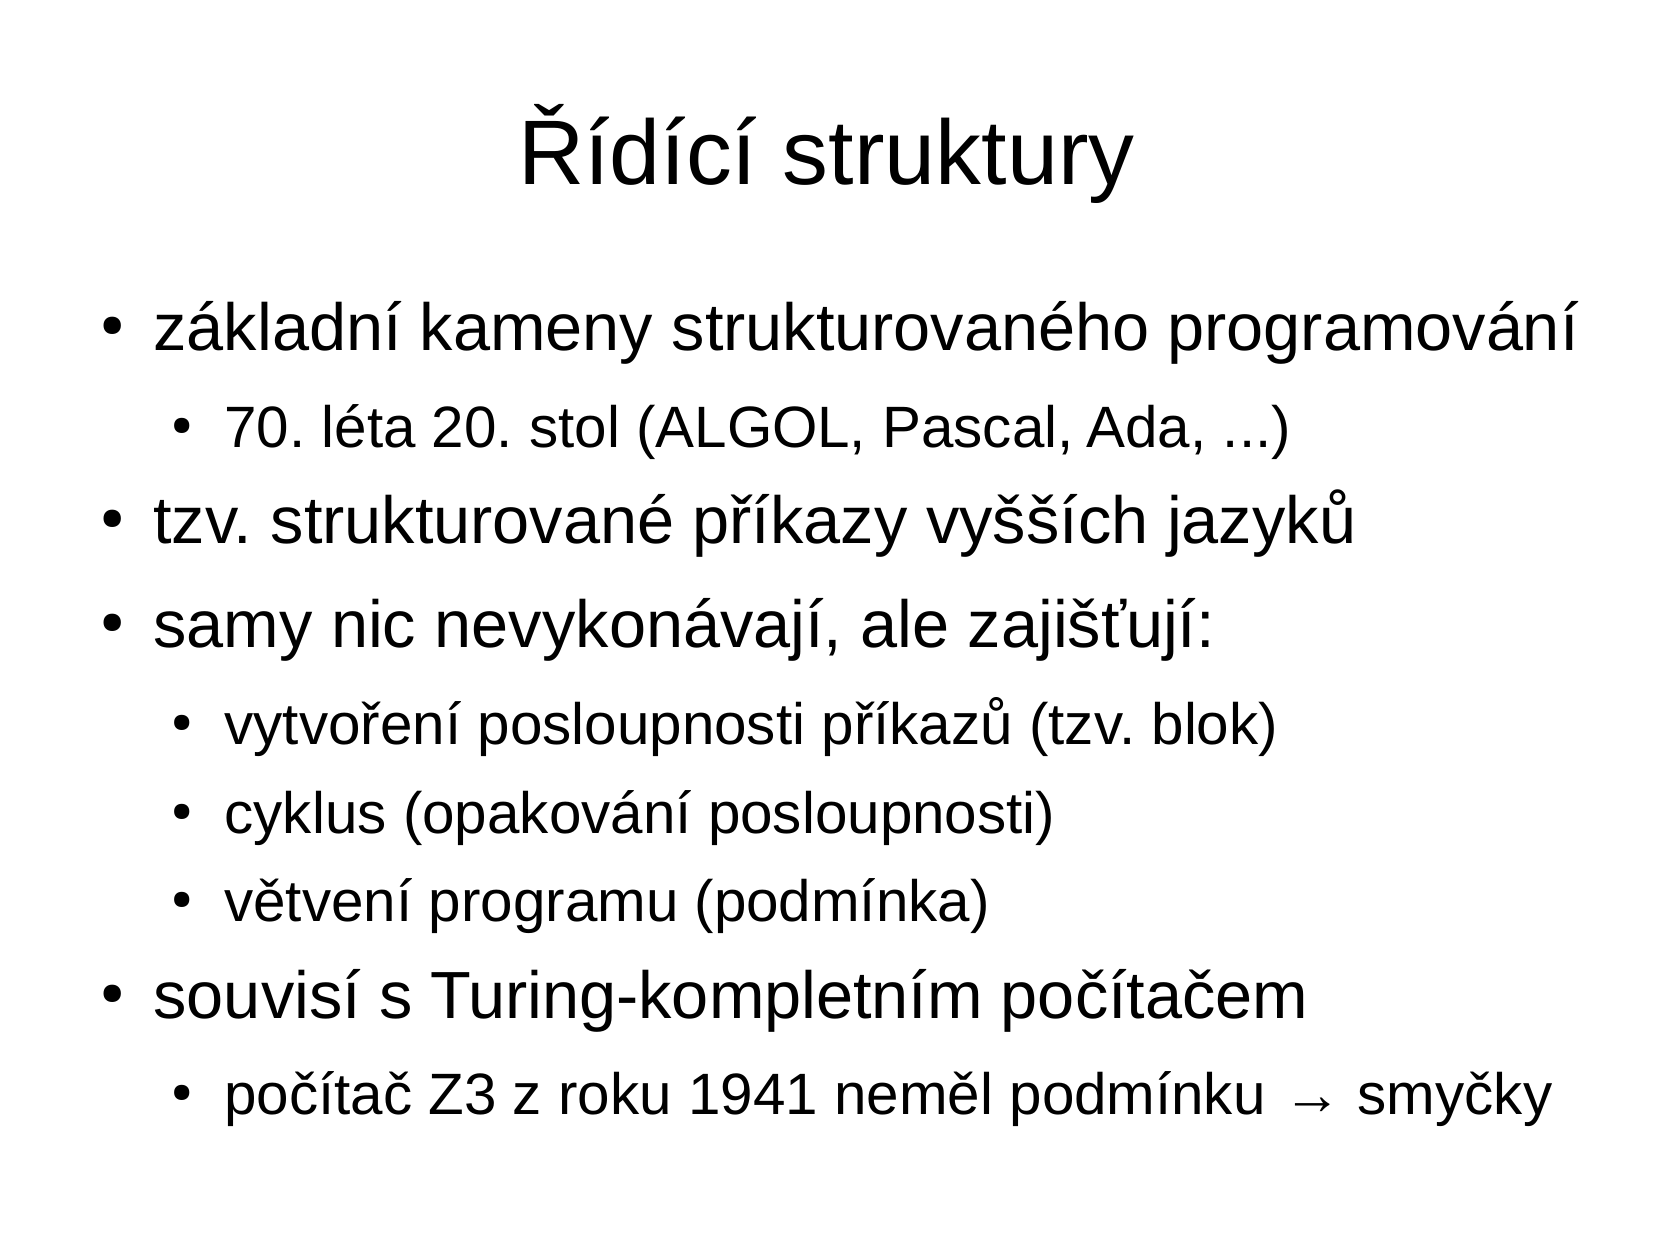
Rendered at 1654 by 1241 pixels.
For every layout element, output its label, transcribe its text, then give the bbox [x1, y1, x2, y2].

title Řídící struktury [82, 56, 1571, 250]
list základní kameny strukturovaného programování 70. léta 20. stol (ALGOL, Pascal, Ada, ...) tzv. strukturované příkazy vyšších jazyků samy nic nevykonávají, ale zajišťují: vytvoření posloupnosti příkazů (tzv. blok) cyklus (opakování posloupnosti) větvení programu (podmínka) souvisí s Turing-kompletním počítačem počítač Z3 z roku 1941 neměl podmínku → smyčky [82, 290, 1625, 1128]
